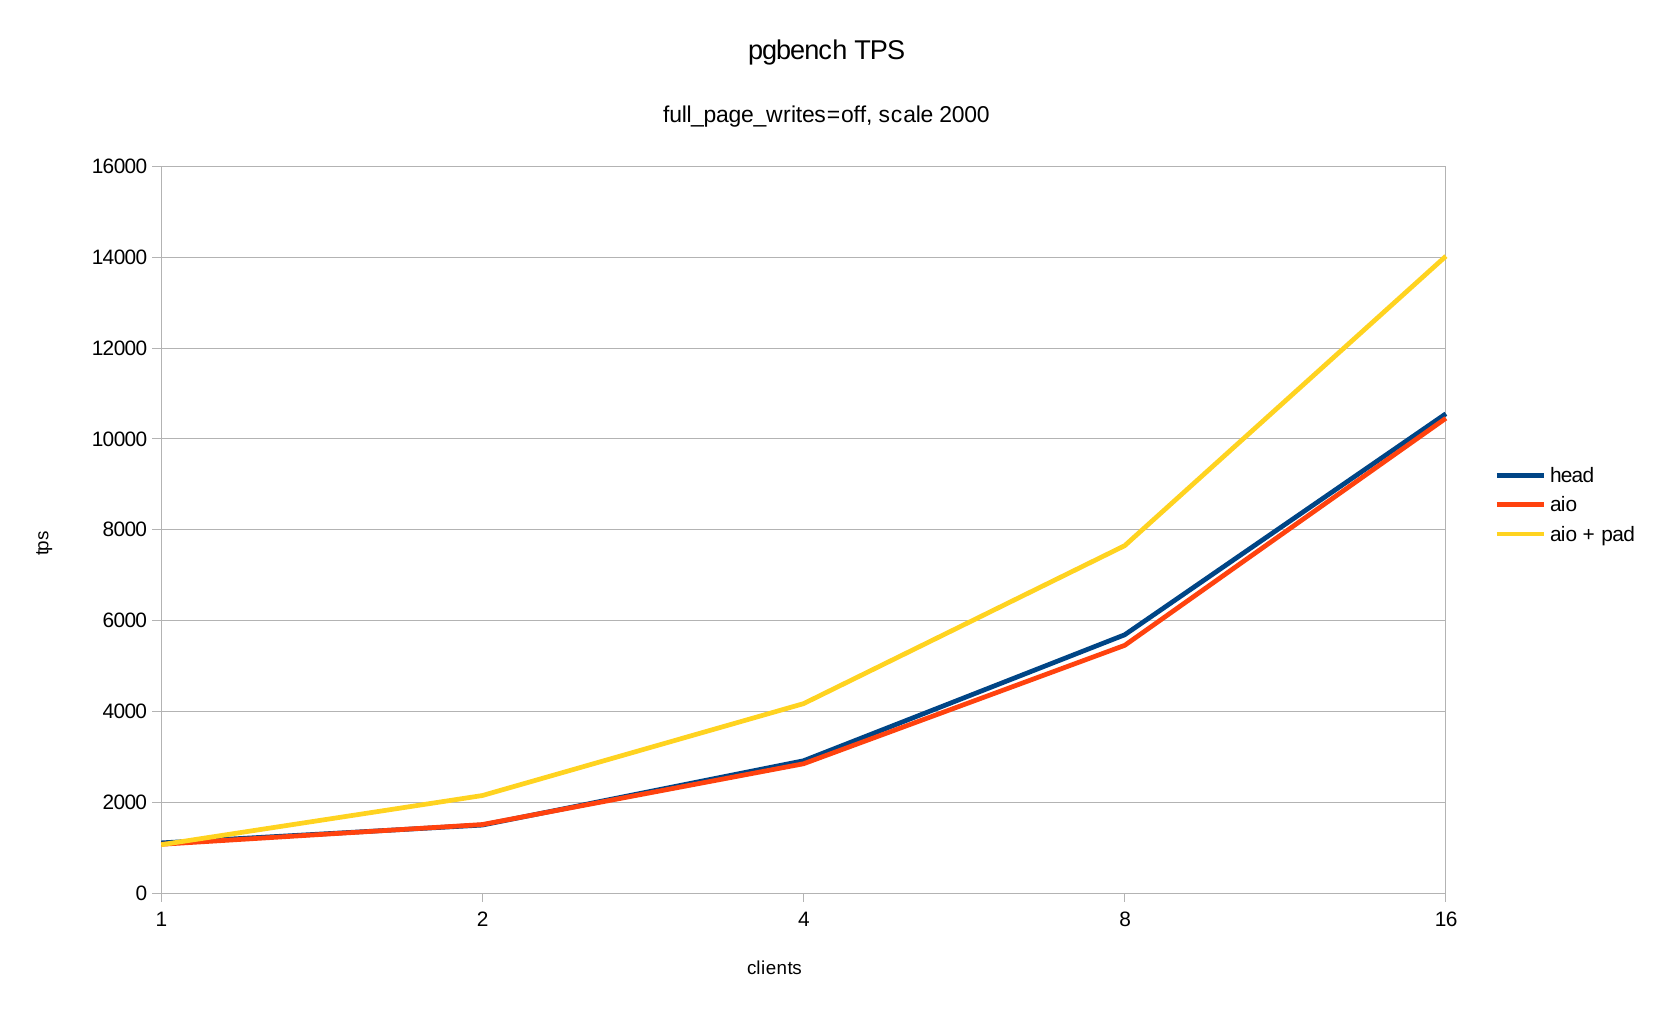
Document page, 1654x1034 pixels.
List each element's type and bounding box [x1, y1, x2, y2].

chart [0, 0, 1654, 1010]
